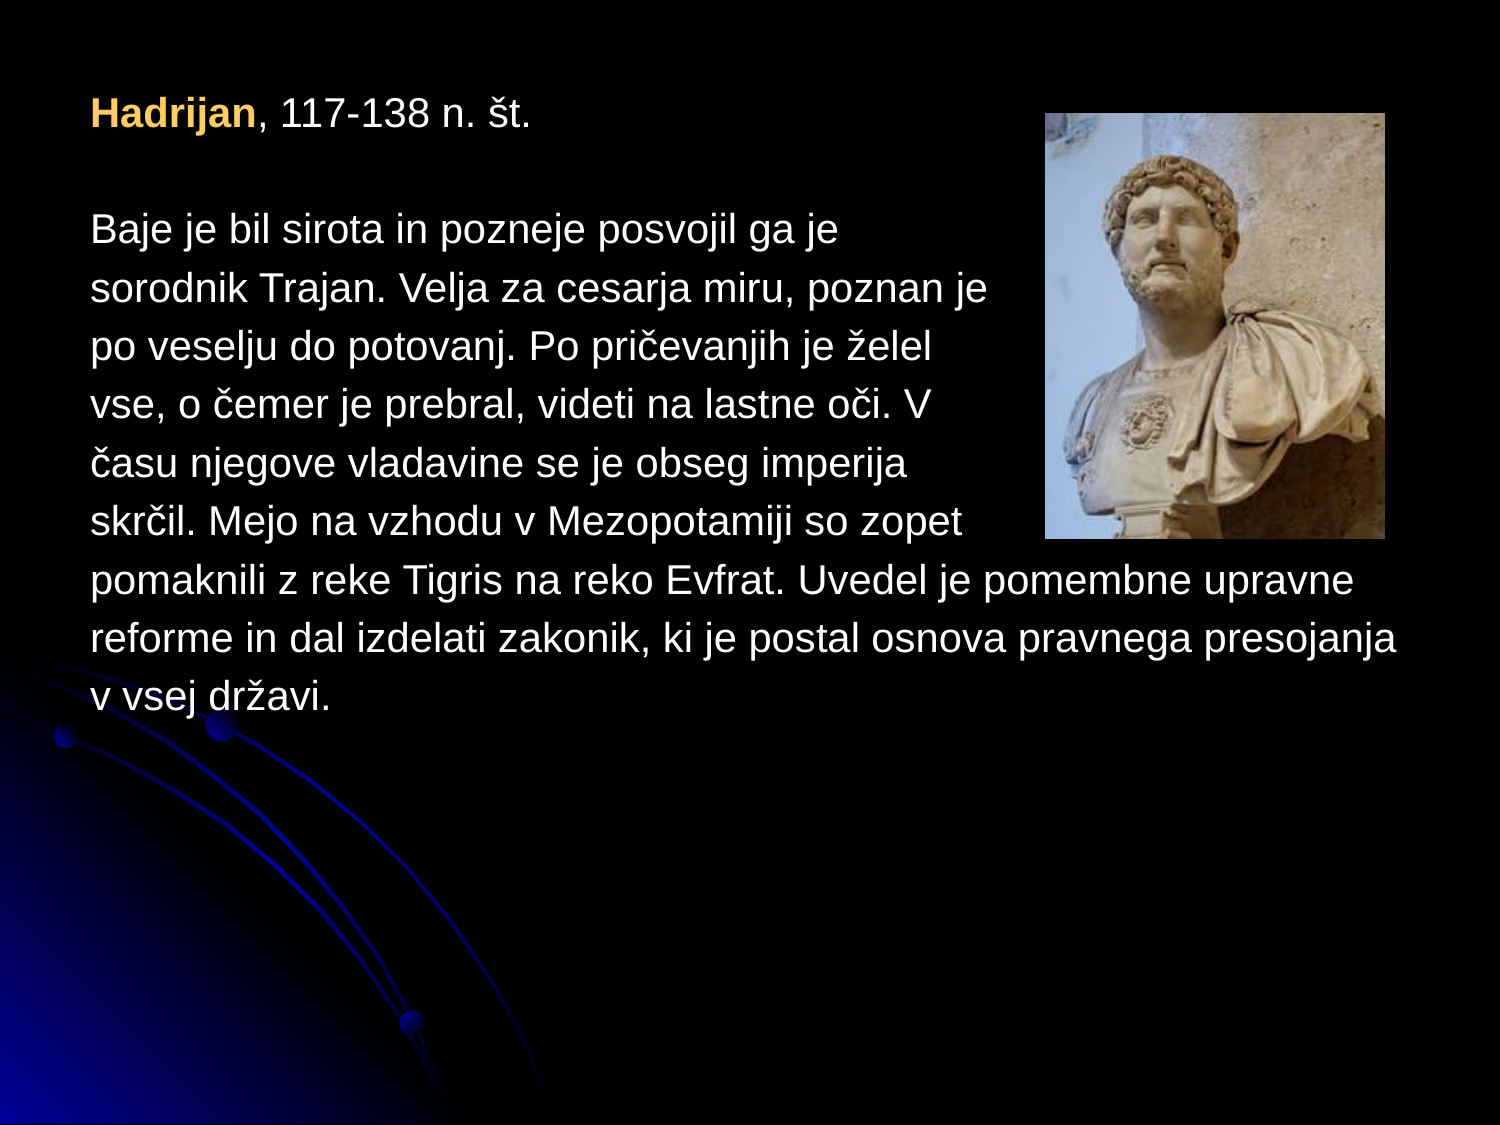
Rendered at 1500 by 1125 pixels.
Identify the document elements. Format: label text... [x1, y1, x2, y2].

picture [1045, 113, 1385, 539]
list Hadrijan, 117-138 n. št. Baje je bil sirota in pozneje posvojil ga je sorodnik Trajan. Velja za cesarja miru, poznan je po veselju do potovanj. Po pričevanjih je želel vse, o čemer je prebral, videti na lastne oči. V času njegove vladavine se je obseg imperija skrčil. Mejo na vzhodu v Mezopotamiji so zopet pomaknili z reke Tigris na reko Evfrat. Uvedel je pomembne upravne reforme in dal izdelati zakonik, ki je postal osnova pravnega presojanja v vsej državi. [75, 78, 1425, 1006]
